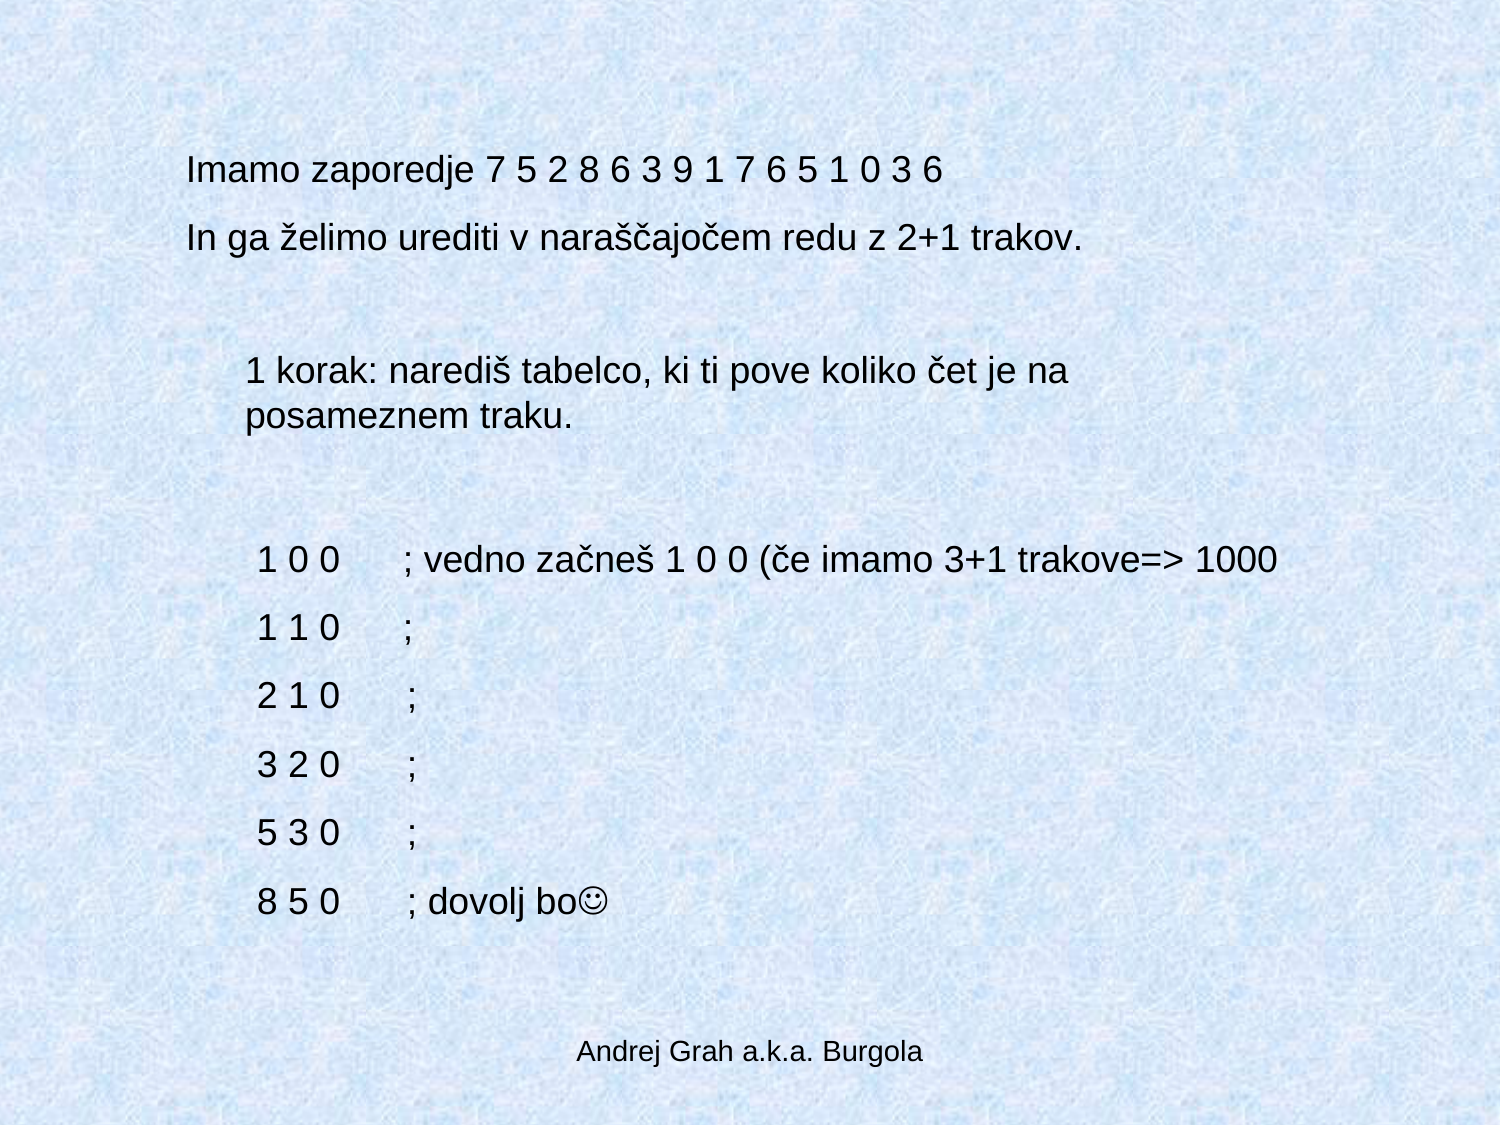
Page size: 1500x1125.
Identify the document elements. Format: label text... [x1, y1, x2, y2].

text_box 1 korak: narediš tabelco, ki ti pove koliko čet je na posameznem traku. [230, 337, 1223, 444]
text_box 1 0 0 ; vedno začneš 1 0 0 (če imamo 3+1 trakove=> 1000 1 1 0 ; 2 1 0 ; 3 2 0 ; 5 3 0 ; 8 5 0 ; dovolj bo [242, 527, 1400, 998]
text_box Andrej Grah a.k.a. Burgola [512, 1024, 988, 1103]
picture [0, 0, 1500, 1125]
text_box Imamo zaporedje 7 5 2 8 6 3 9 1 7 6 5 1 0 3 6 In ga želimo urediti v naraščajočem redu z 2+1 trakov. [171, 137, 1223, 267]
